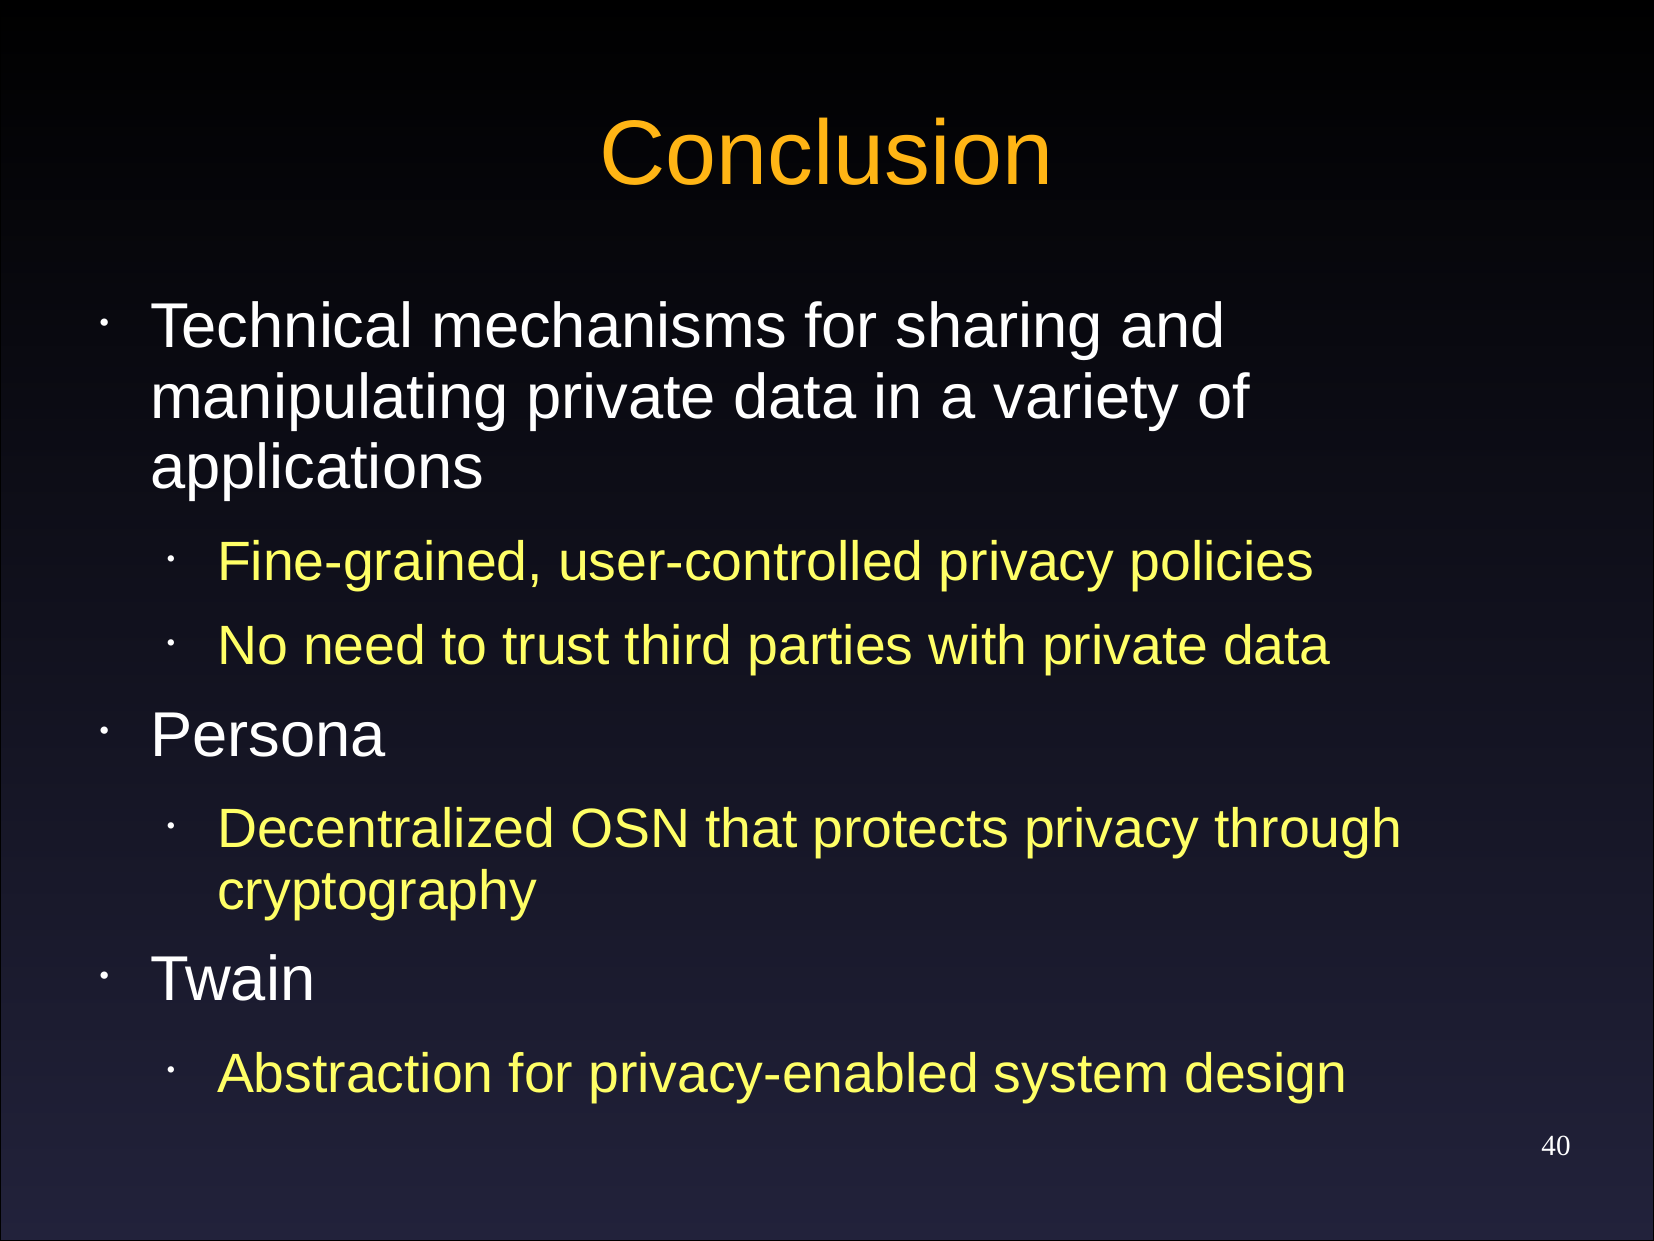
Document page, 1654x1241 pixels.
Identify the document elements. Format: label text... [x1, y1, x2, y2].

title Conclusion [82, 49, 1571, 257]
list Technical mechanisms for sharing and manipulating private data in a variety of applications Fine-grained, user-controlled privacy policies No need to trust third parties with private data Persona Decentralized OSN that protects privacy through cryptography Twain Abstraction for privacy-enabled system design [82, 290, 1571, 1109]
